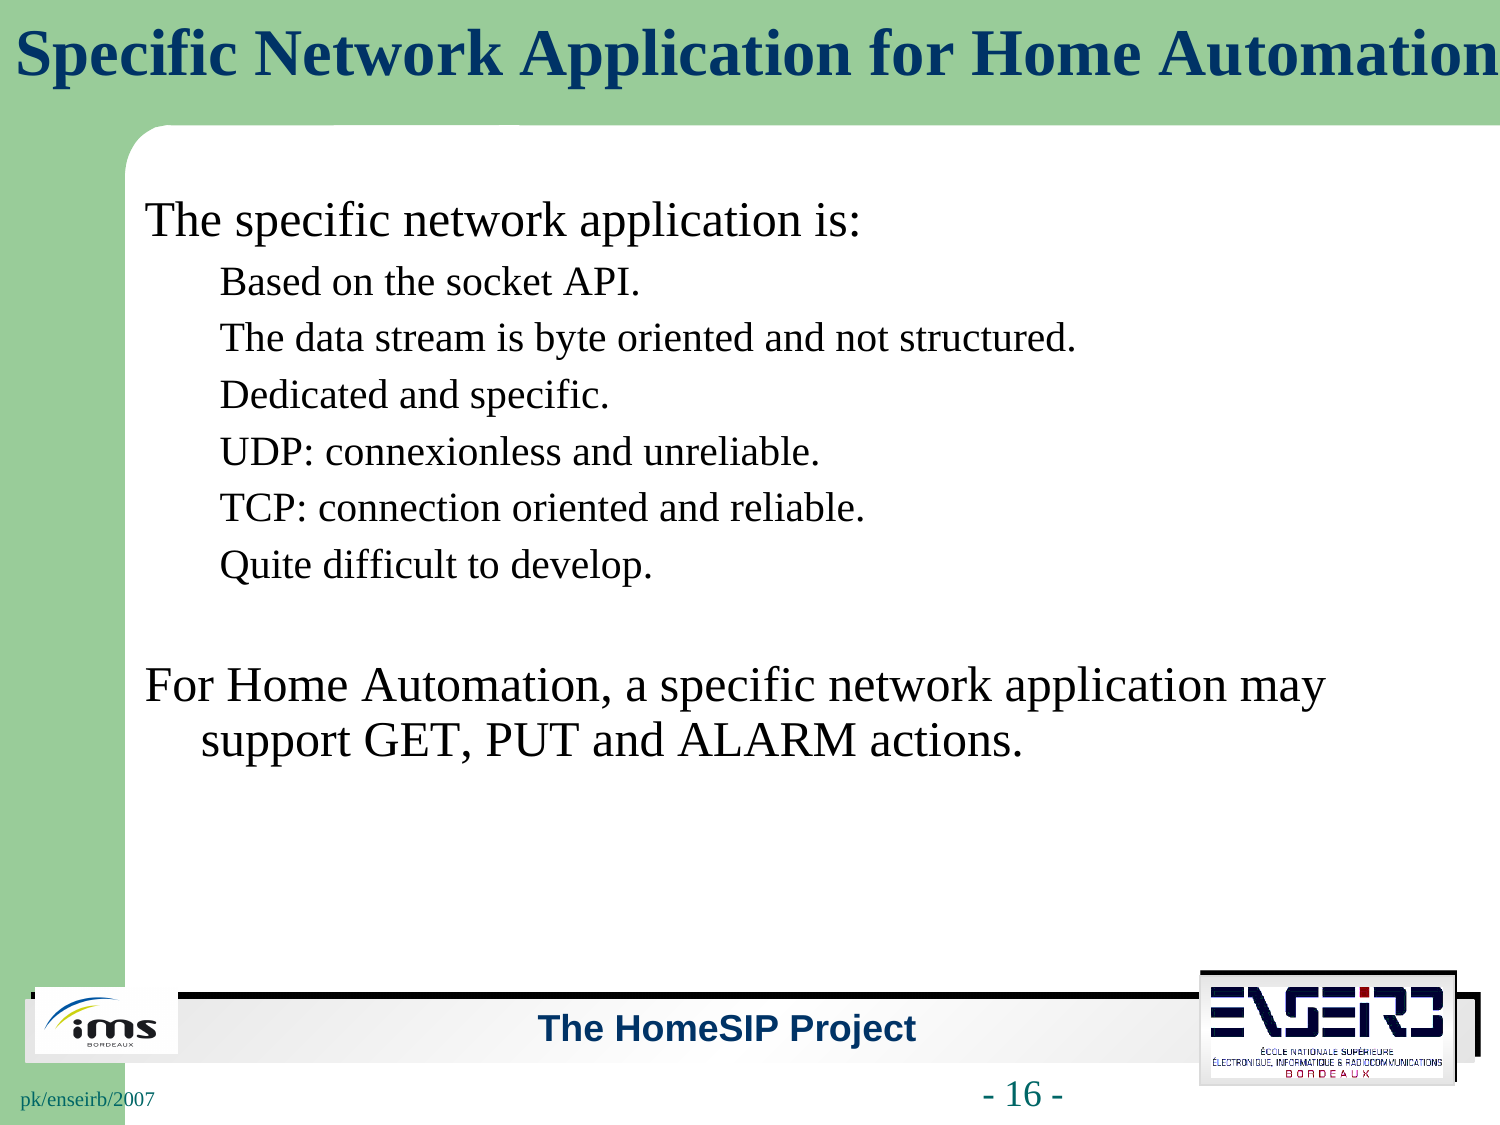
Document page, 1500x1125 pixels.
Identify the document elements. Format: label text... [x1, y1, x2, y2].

text_box The specific network application is: Based on the socket API. The data stream is byte oriented and not structured. Dedicated and specific. UDP: connexionless and unreliable. TCP: connection oriented and reliable. Quite difficult to develop. For Home Automation, a specific network application may support GET, PUT and ALARM actions. [129, 184, 1392, 796]
picture [35, 987, 178, 1054]
text_box Specific Network Application for Home Automation [0, 8, 1500, 99]
picture [1211, 987, 1443, 1078]
